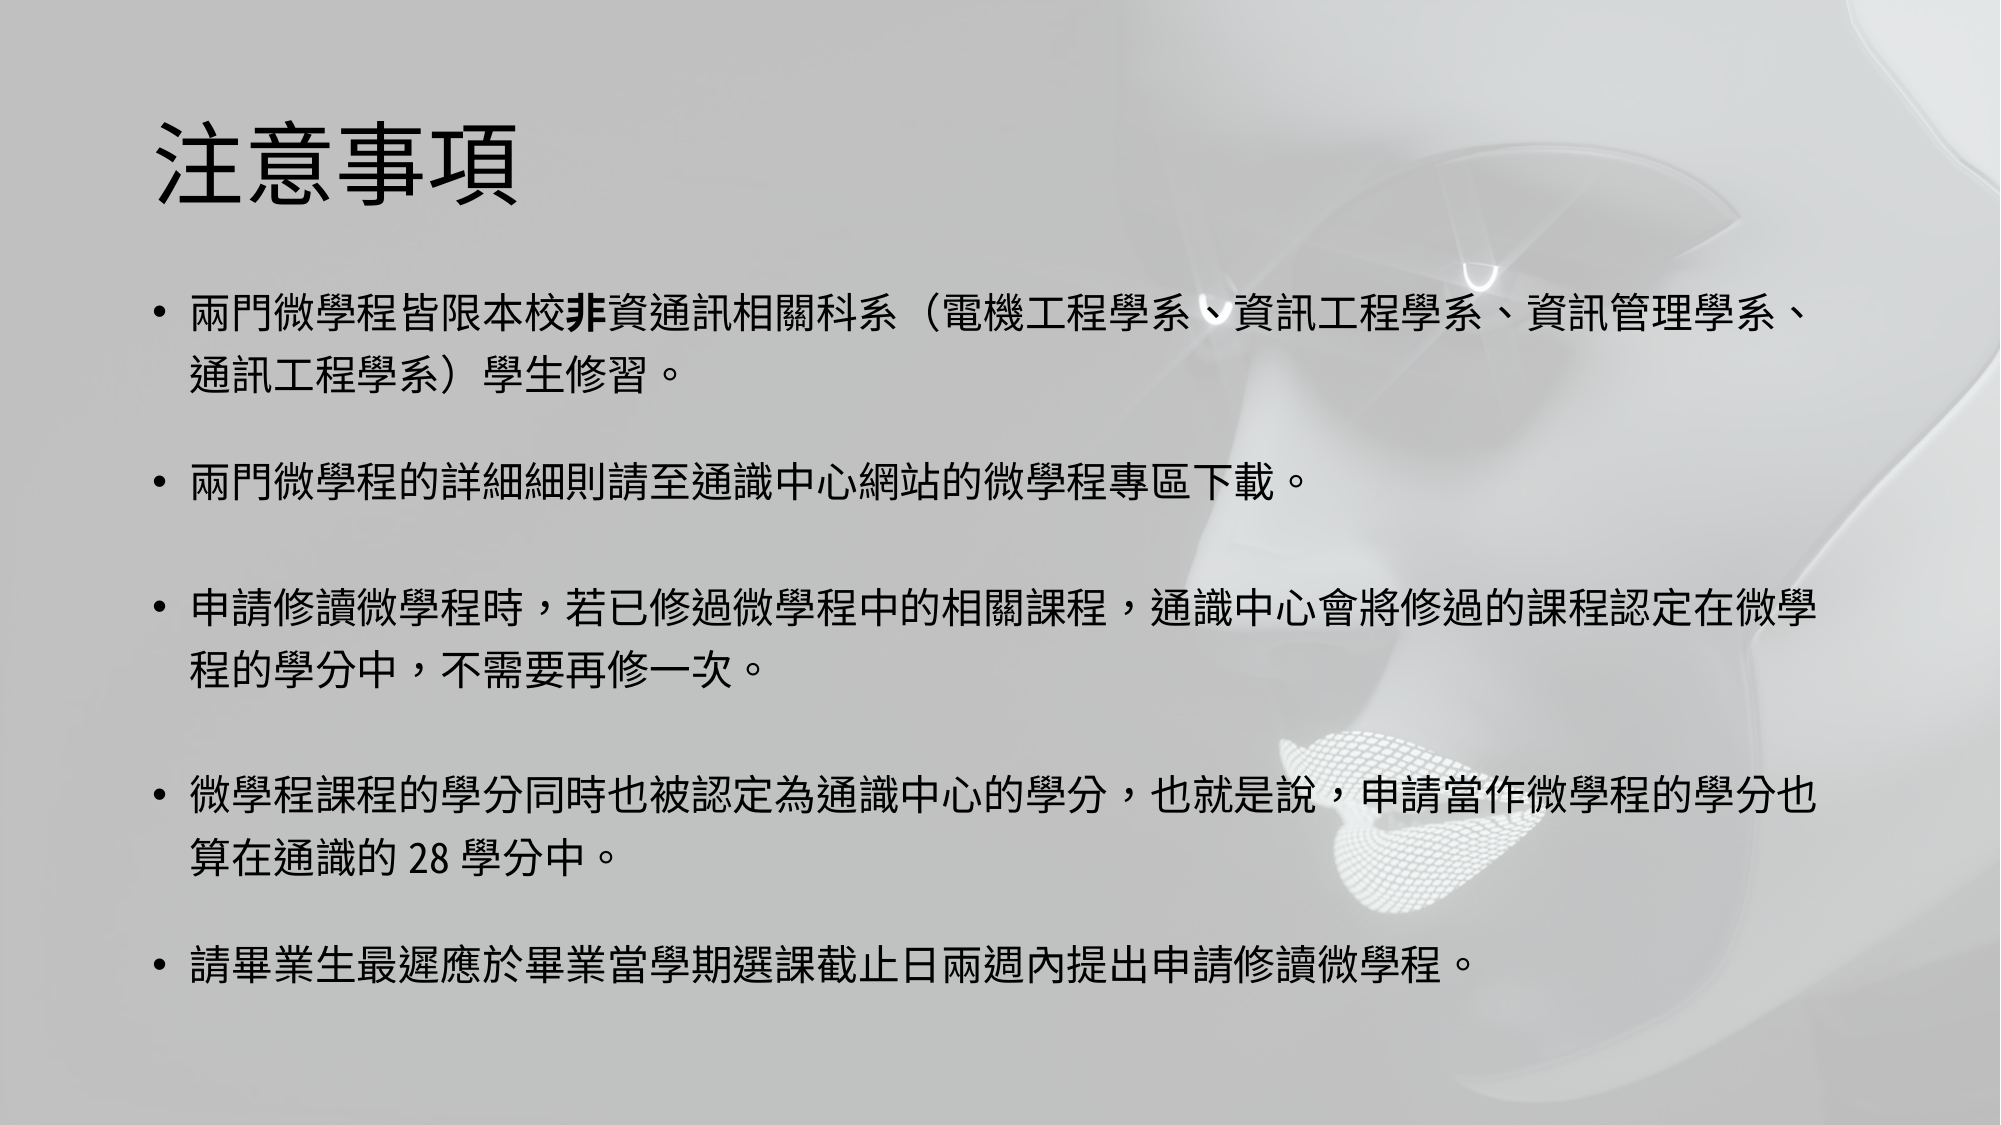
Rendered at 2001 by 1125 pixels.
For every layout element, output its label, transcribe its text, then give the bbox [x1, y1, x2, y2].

title 注意事項 [137, 59, 1863, 266]
list 兩門微學程皆限本校非資通訊相關科系（電機工程學系、資訊工程學系、資訊管理學系、通訊工程學系）學生修習。 兩門微學程的詳細細則請至通識中心網站的微學程專區下載。 申請修讀微學程時，若已修過微學程中的相關課程，通識中心會將修過的課程認定在微學程的學分中，不需要再修一次。 微學程課程的學分同時也被認定為通識中心的學分，也就是說，申請當作微學程的學分也算在通識的28學分中。 請畢業生最遲應於畢業當學期選課截止日兩週內提出申請修讀微學程。 [137, 266, 1863, 973]
